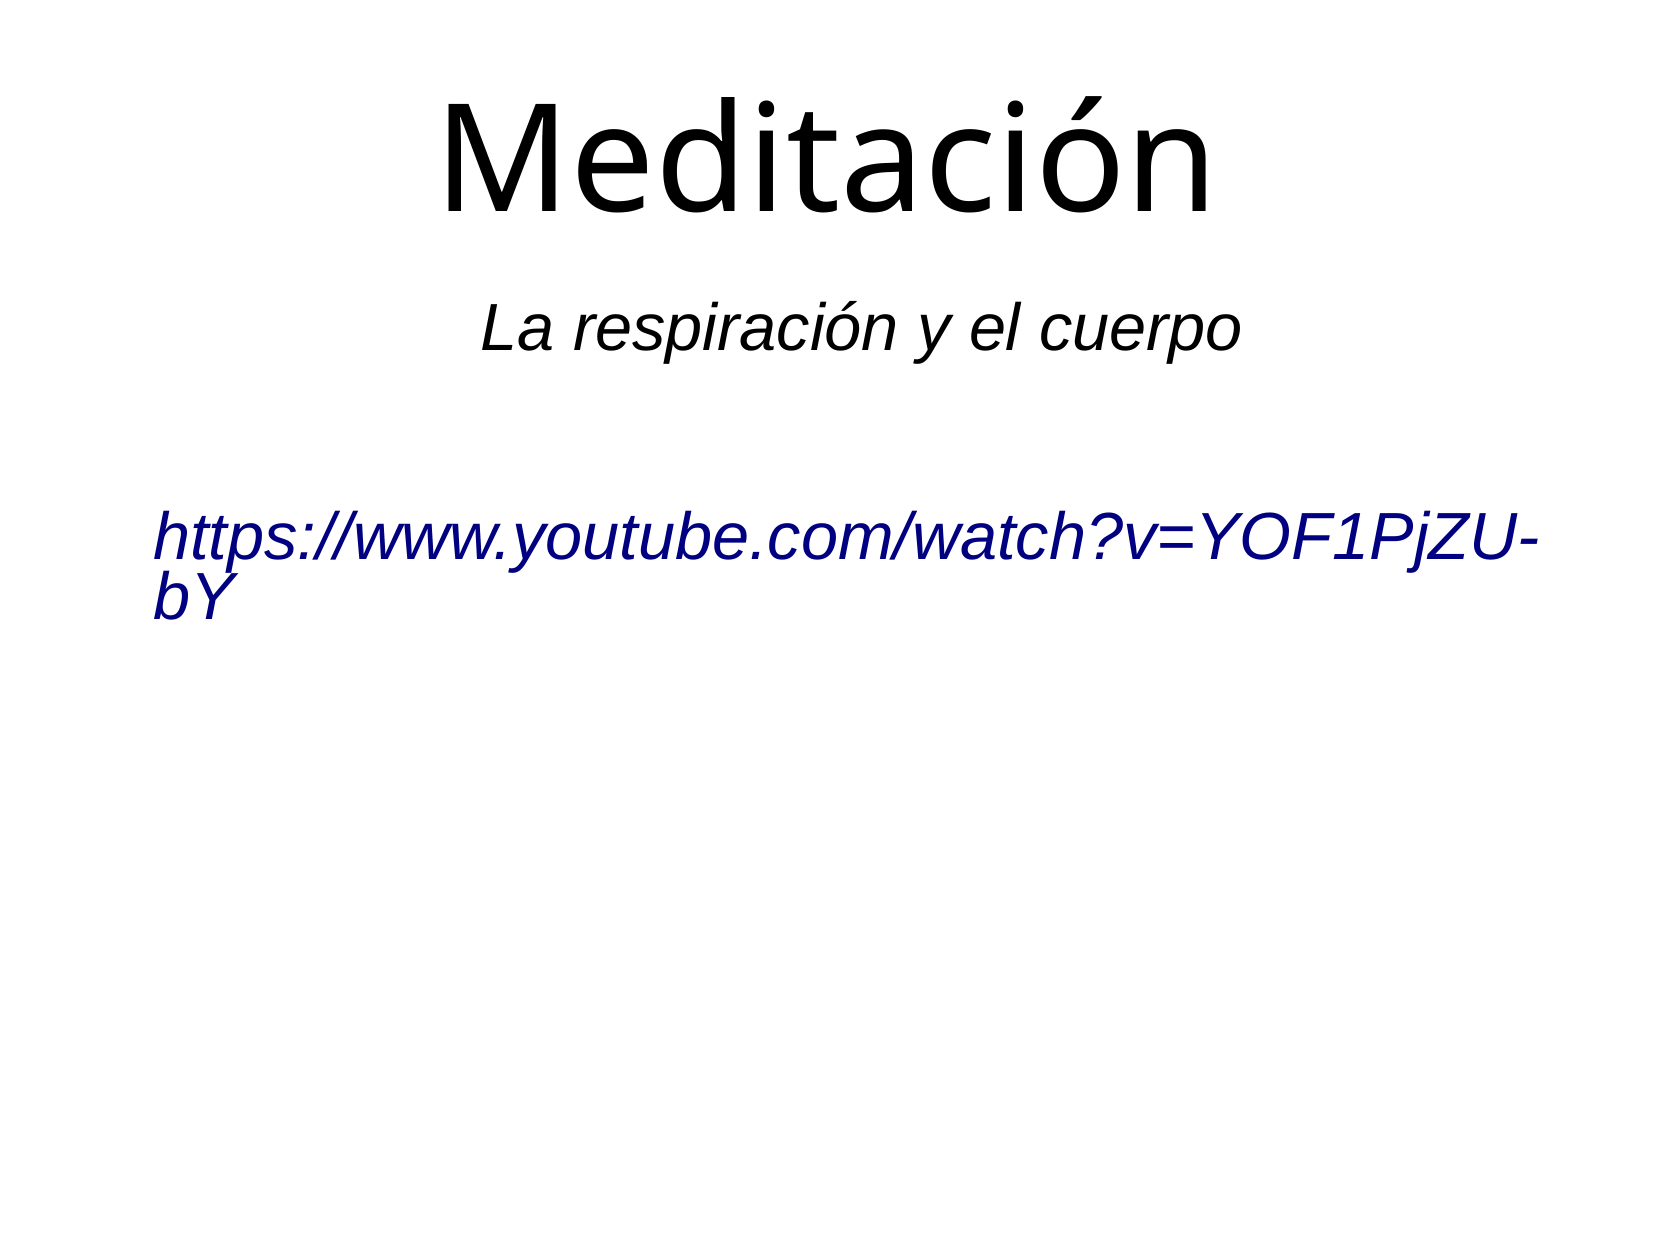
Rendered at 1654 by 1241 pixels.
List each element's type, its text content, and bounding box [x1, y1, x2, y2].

title Meditación [82, 14, 1571, 290]
list La respiración y el cuerpo https://www.youtube.com/watch?v=YOF1PjZU-bY [82, 290, 1571, 1109]
